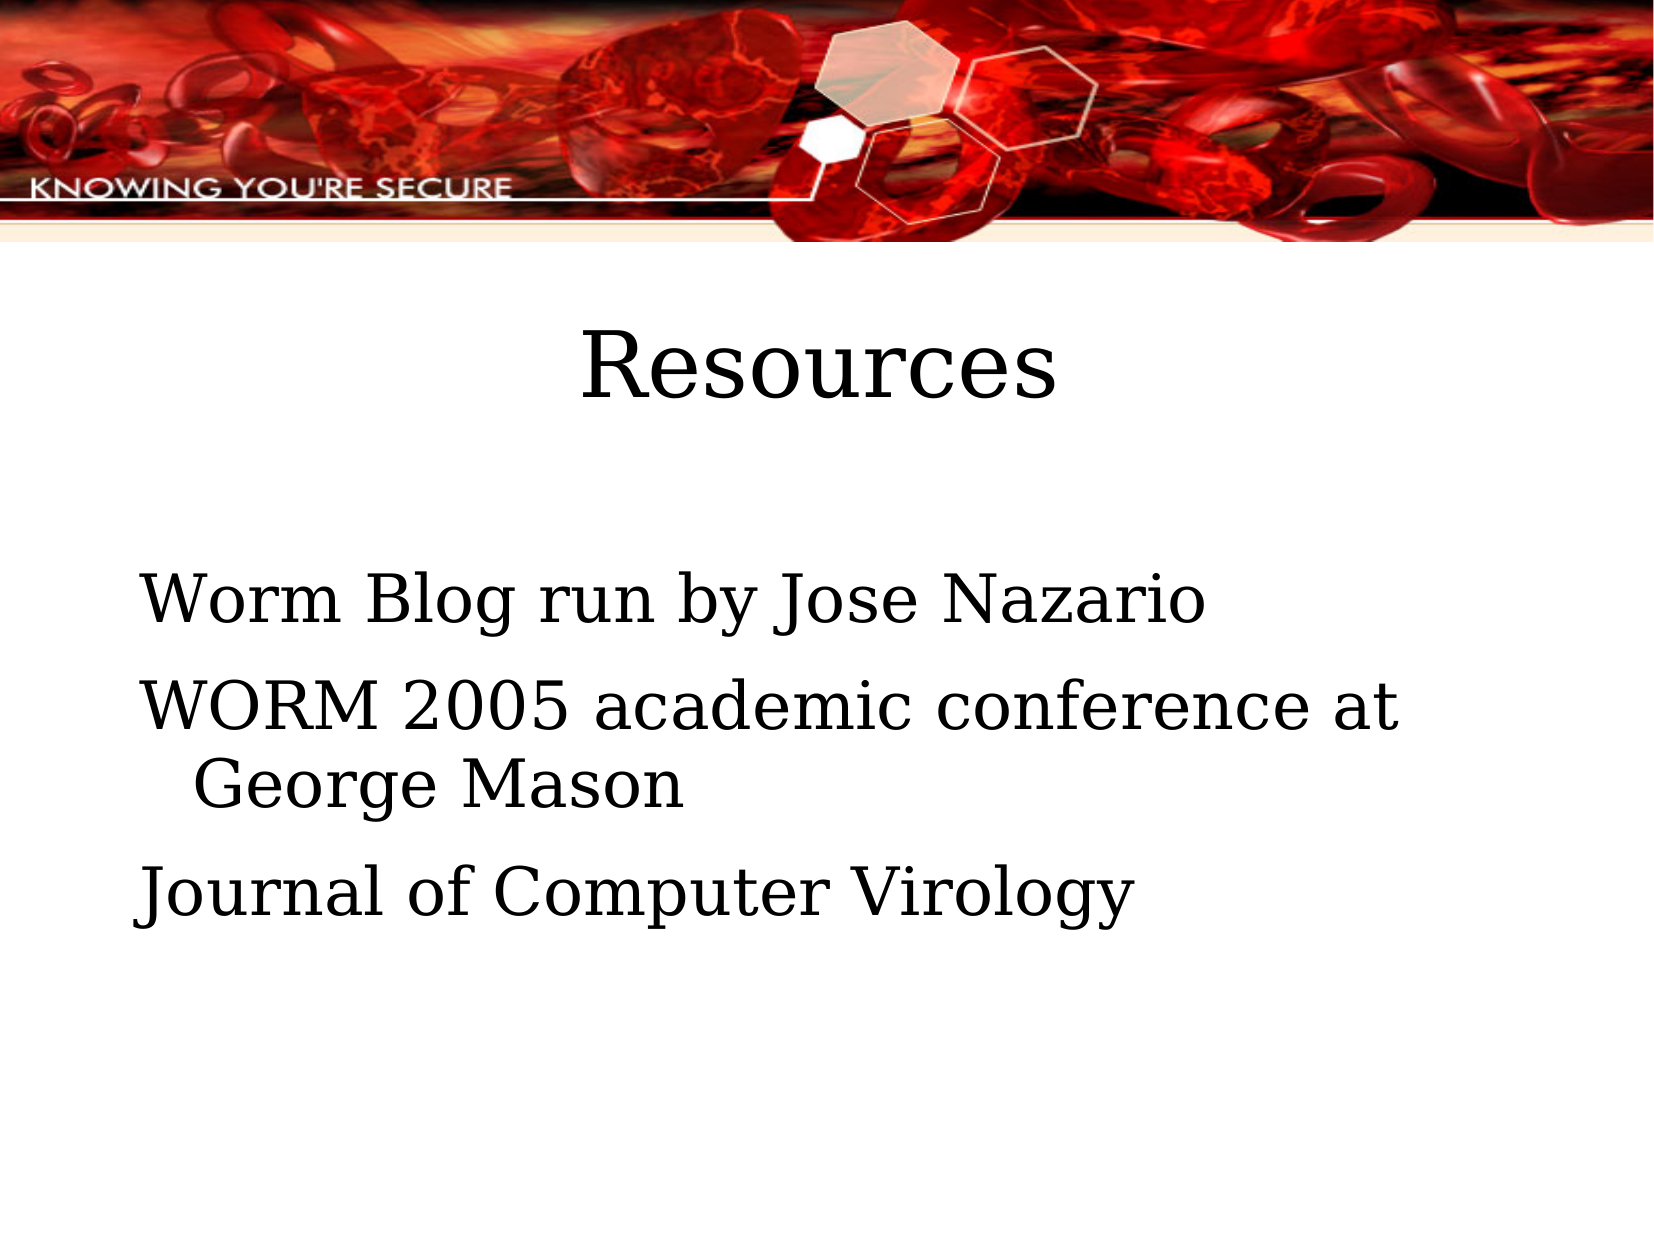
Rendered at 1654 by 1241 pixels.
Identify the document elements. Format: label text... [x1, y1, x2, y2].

list Worm Blog run by Jose Nazario WORM 2005 academic conference at George Mason Journal of Computer Virology [121, 560, 1534, 1127]
picture [0, 0, 1654, 242]
title Resources [113, 261, 1526, 470]
